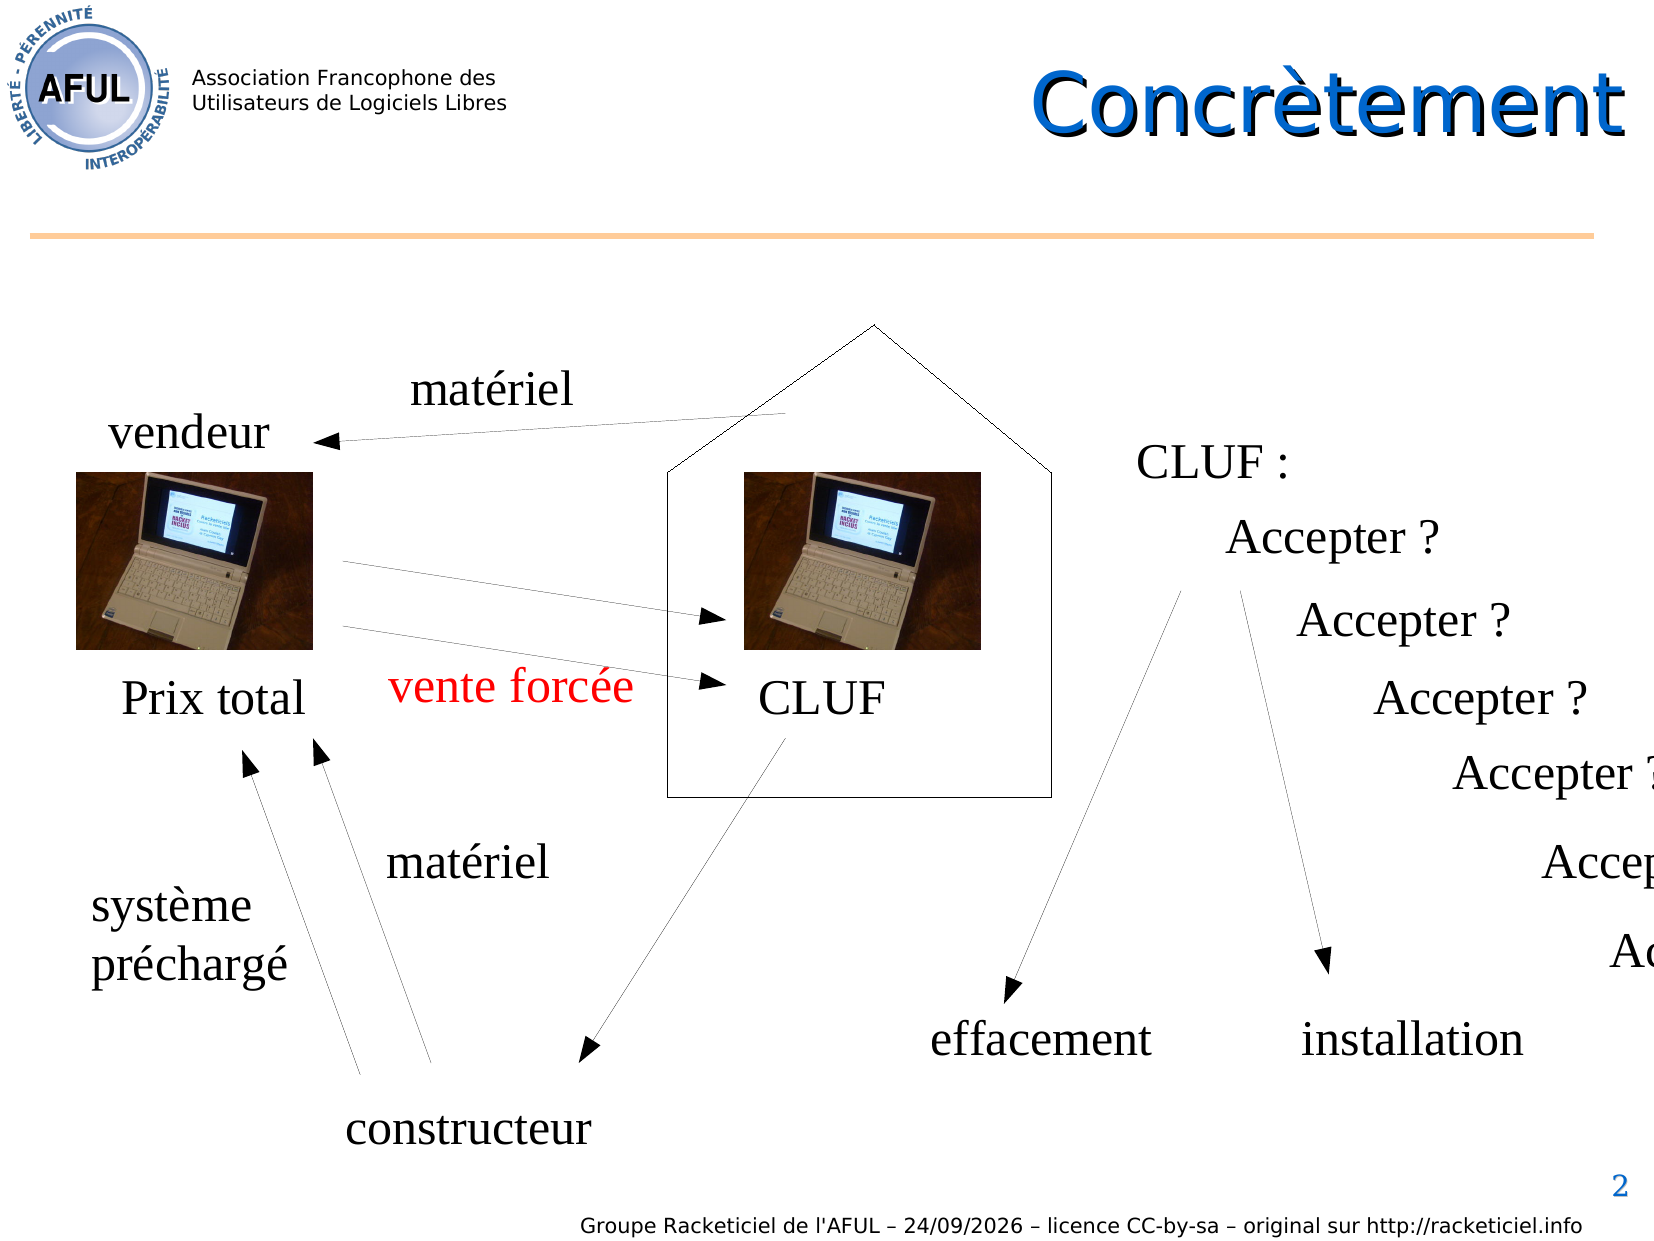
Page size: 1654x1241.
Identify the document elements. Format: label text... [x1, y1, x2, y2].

text_box Accepter ? [1358, 662, 1604, 739]
text_box Accepter ? [1281, 584, 1527, 661]
text_box Accepter ? [1594, 915, 1654, 991]
text_box Accepter ? [1526, 826, 1654, 903]
text_box Accepter ? [1437, 738, 1654, 814]
text_box CLUF : [1122, 426, 1341, 502]
text_box effacement [915, 1003, 1168, 1080]
picture [0, 0, 178, 178]
text_box Accepter ? [1210, 501, 1456, 578]
text_box système [76, 869, 296, 928]
text_box constructeur [330, 1092, 608, 1168]
text_box préchargé [76, 928, 304, 1004]
text_box vente forcée [373, 651, 650, 727]
picture [744, 472, 981, 650]
text_box CLUF [743, 662, 963, 739]
picture [76, 472, 313, 650]
text_box installation [1286, 1003, 1540, 1080]
text_box matériel [395, 353, 615, 429]
text_box matériel [371, 826, 591, 903]
text_box vendeur [94, 397, 313, 472]
text_box Prix total [106, 662, 326, 739]
title Concrètement [501, 7, 1625, 200]
